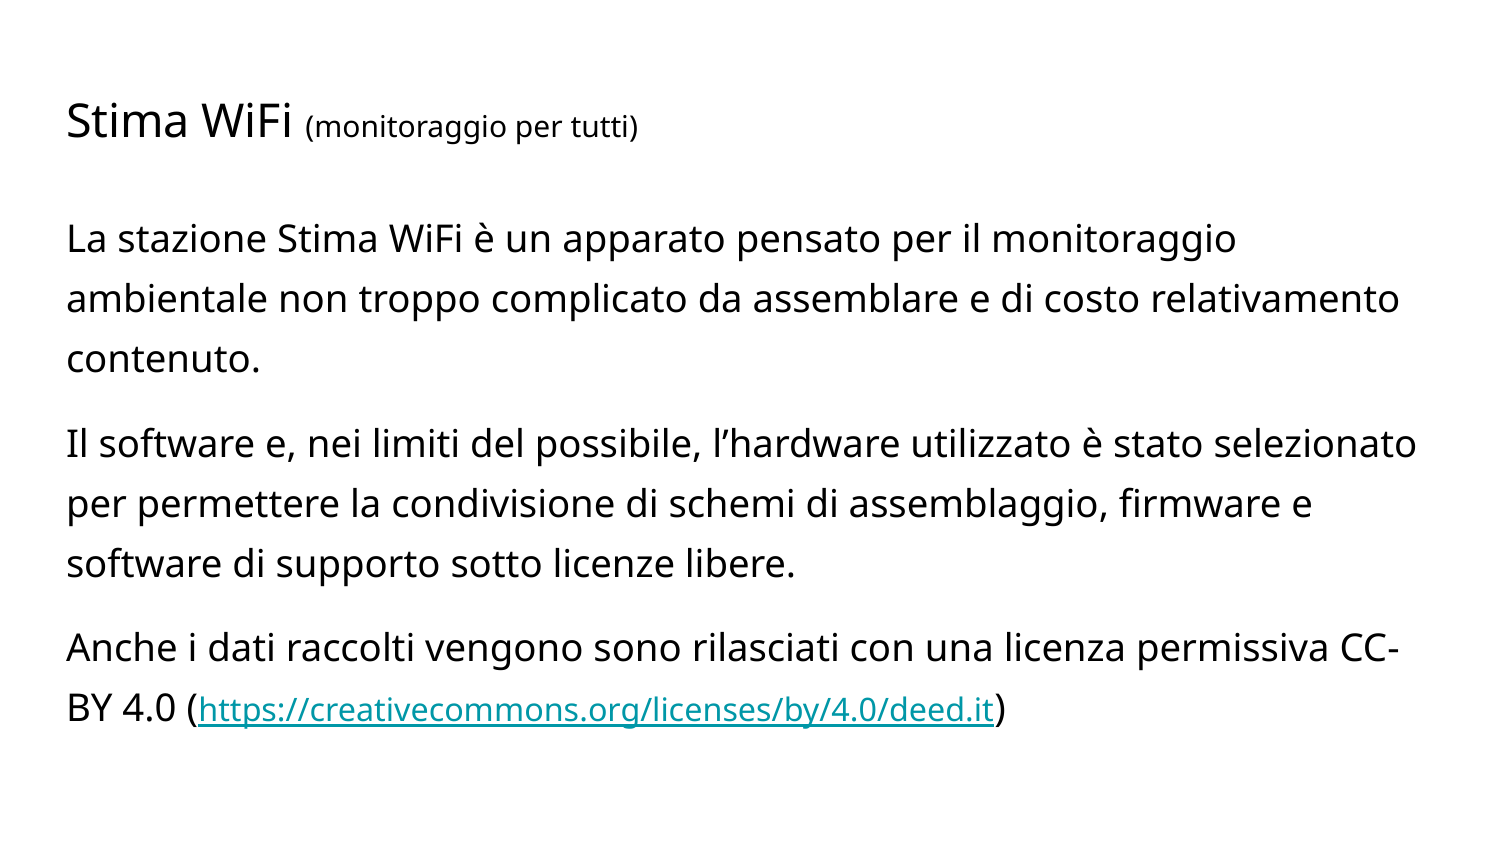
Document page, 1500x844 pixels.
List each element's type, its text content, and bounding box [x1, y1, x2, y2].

title Stima WiFi (monitoraggio per tutti) [51, 72, 1449, 167]
list La stazione Stima WiFi è un apparato pensato per il monitoraggio ambientale non troppo complicato da assemblare e di costo relativamento contenuto. Il software e, nei limiti del possibile, l’hardware utilizzato è stato selezionato per permettere la condivisione di schemi di assemblaggio, firmware e software di supporto sotto licenze libere. Anche i dati raccolti vengono sono rilasciati con una licenza permissiva CC-BY 4.0 (https://creativecommons.org/licenses/by/4.0/deed.it) [51, 189, 1449, 750]
